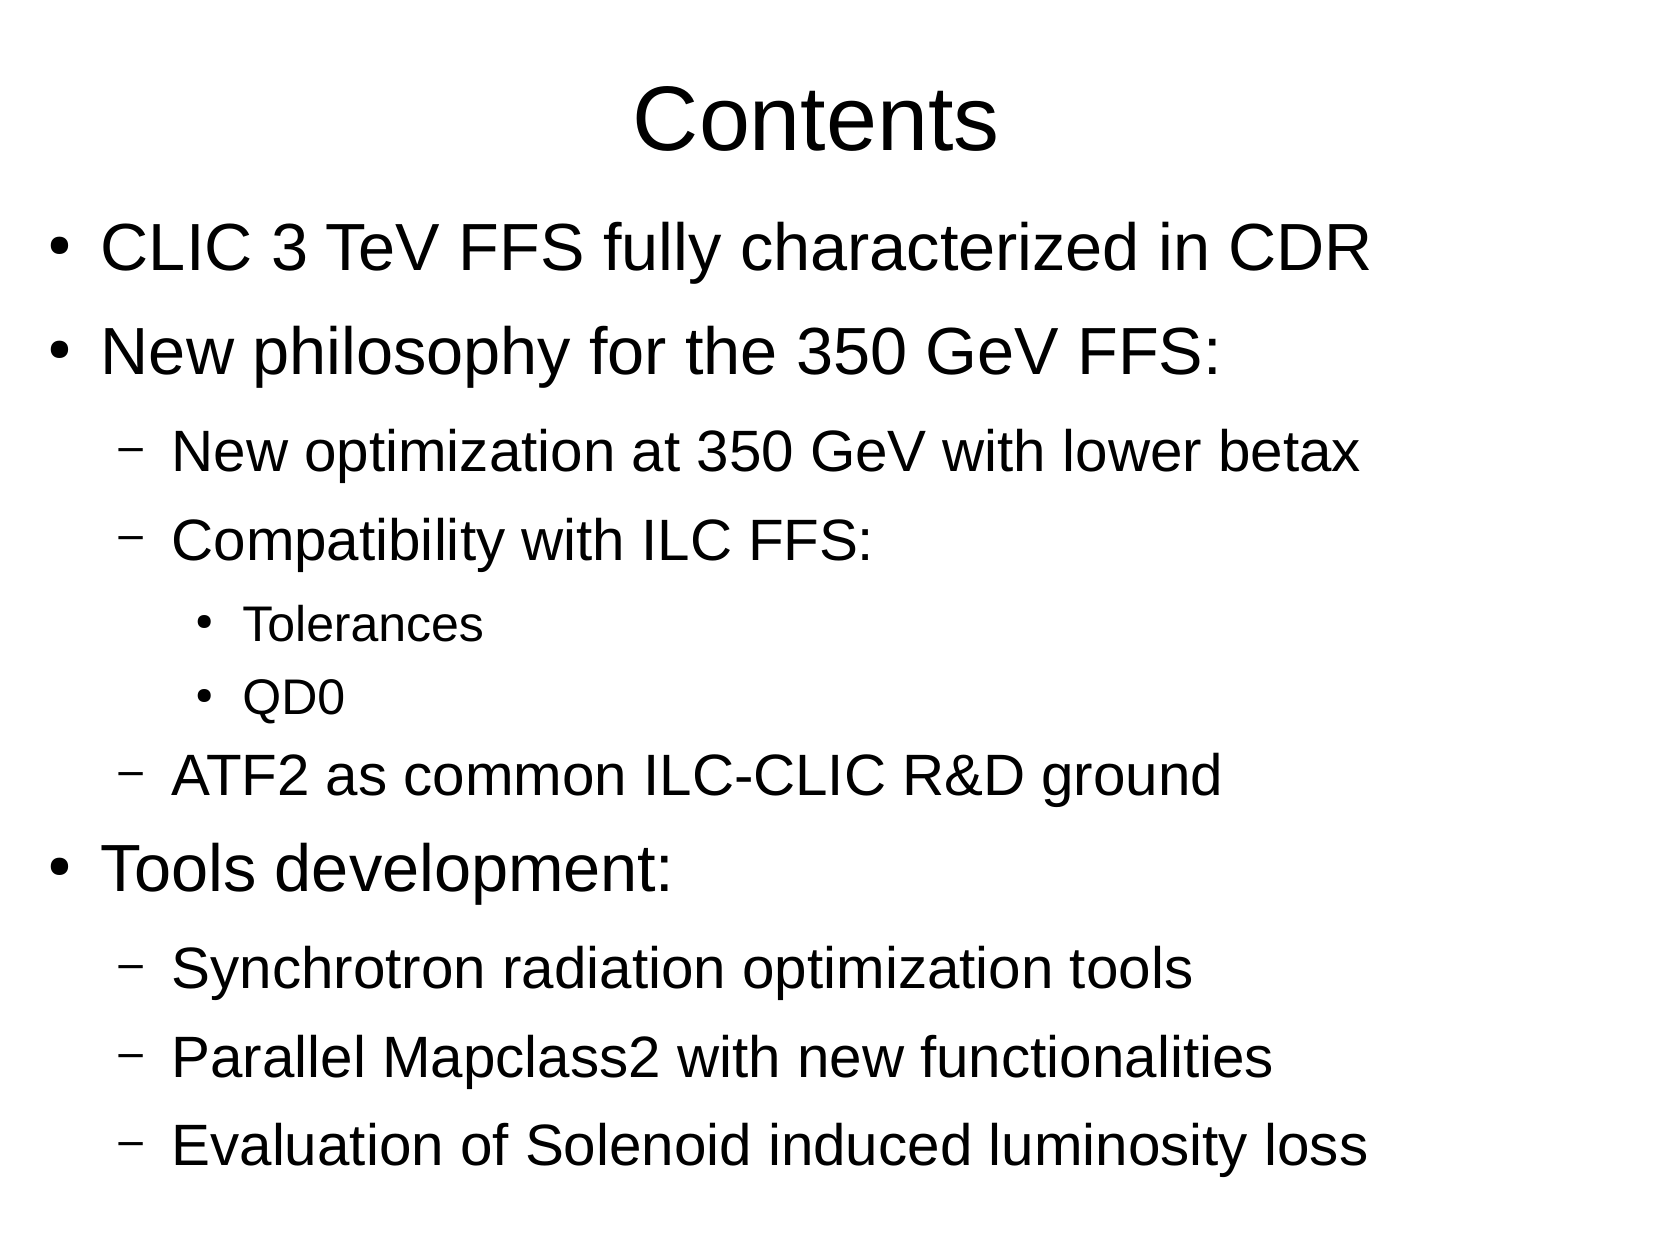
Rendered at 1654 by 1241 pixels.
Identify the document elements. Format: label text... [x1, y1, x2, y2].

title Contents [85, 15, 1574, 210]
list CLIC 3 TeV FFS fully characterized in CDR New philosophy for the 350 GeV FFS: New optimization at 350 GeV with lower betax Compatibility with ILC FFS: Tolerances QD0 ATF2 as common ILC-CLIC R&D ground Tools development: Synchrotron radiation optimization tools Parallel Mapclass2 with new functionalities Evaluation of Solenoid induced luminosity loss [30, 210, 1636, 1186]
